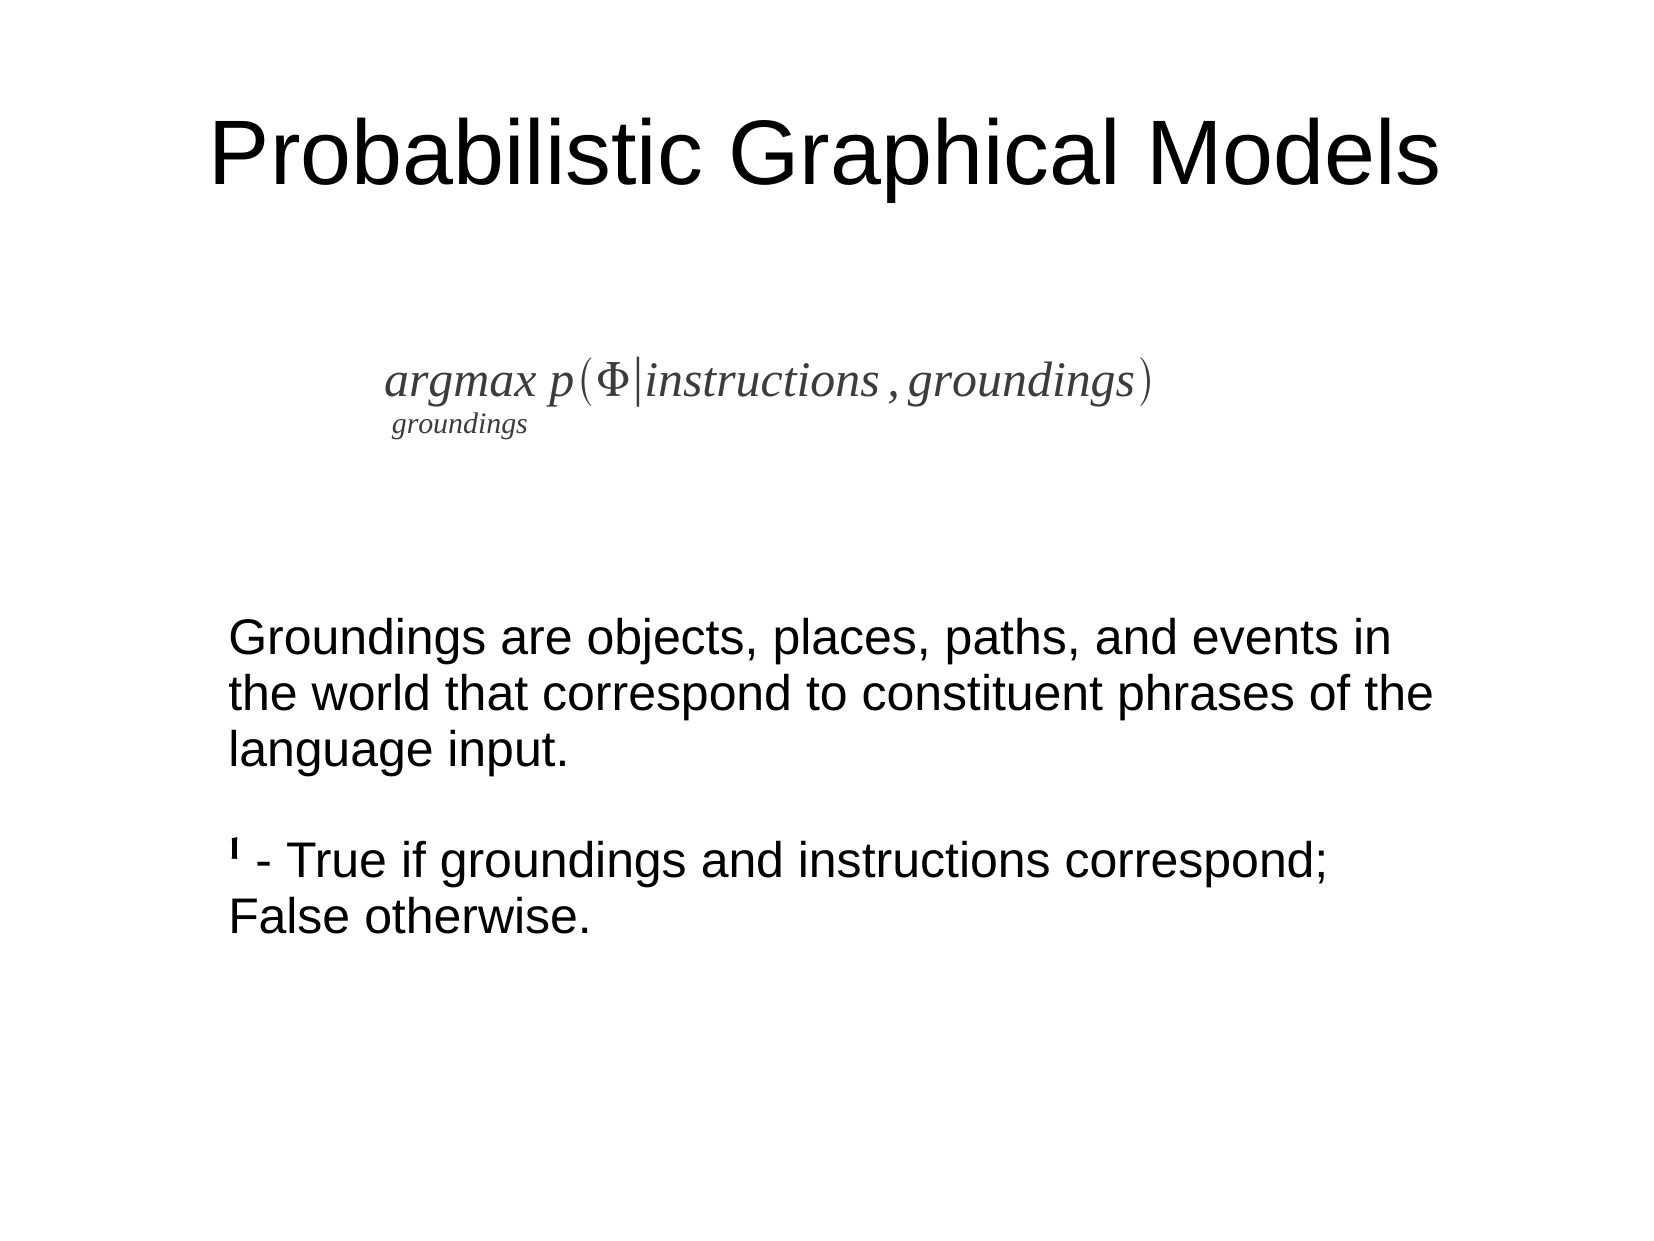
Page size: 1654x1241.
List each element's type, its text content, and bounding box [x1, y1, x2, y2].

title Probabilistic Graphical Models [82, 49, 1571, 257]
text_box Groundings are objects, places, paths, and events in the world that correspond to constituent phrases of the language input.  - True if groundings and instructions correspond; False otherwise. [213, 602, 1473, 952]
chart [376, 352, 1161, 441]
